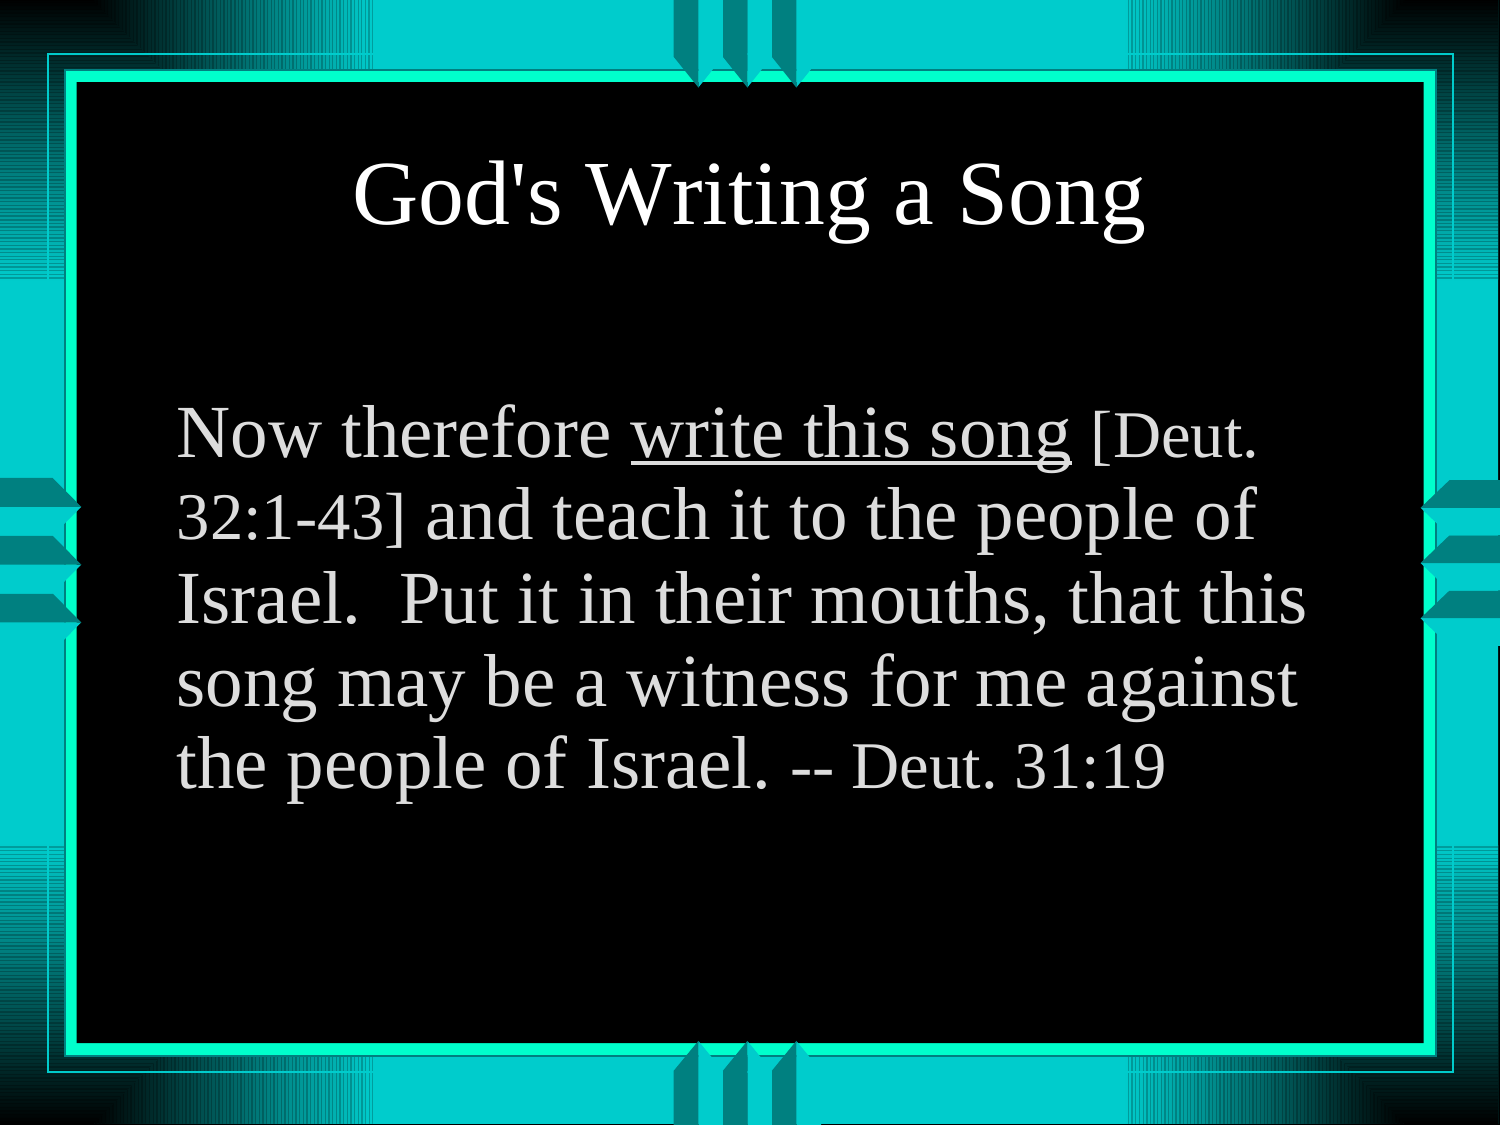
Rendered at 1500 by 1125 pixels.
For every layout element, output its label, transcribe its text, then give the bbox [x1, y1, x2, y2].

text_box Now therefore write this song [Deut. 32:1-43] and teach it to the people of Israel. Put it in their mouths, that this song may be a witness for me against the people of Israel. -- Deut. 31:19 [161, 382, 1362, 813]
title God's Writing a Song [112, 99, 1388, 288]
